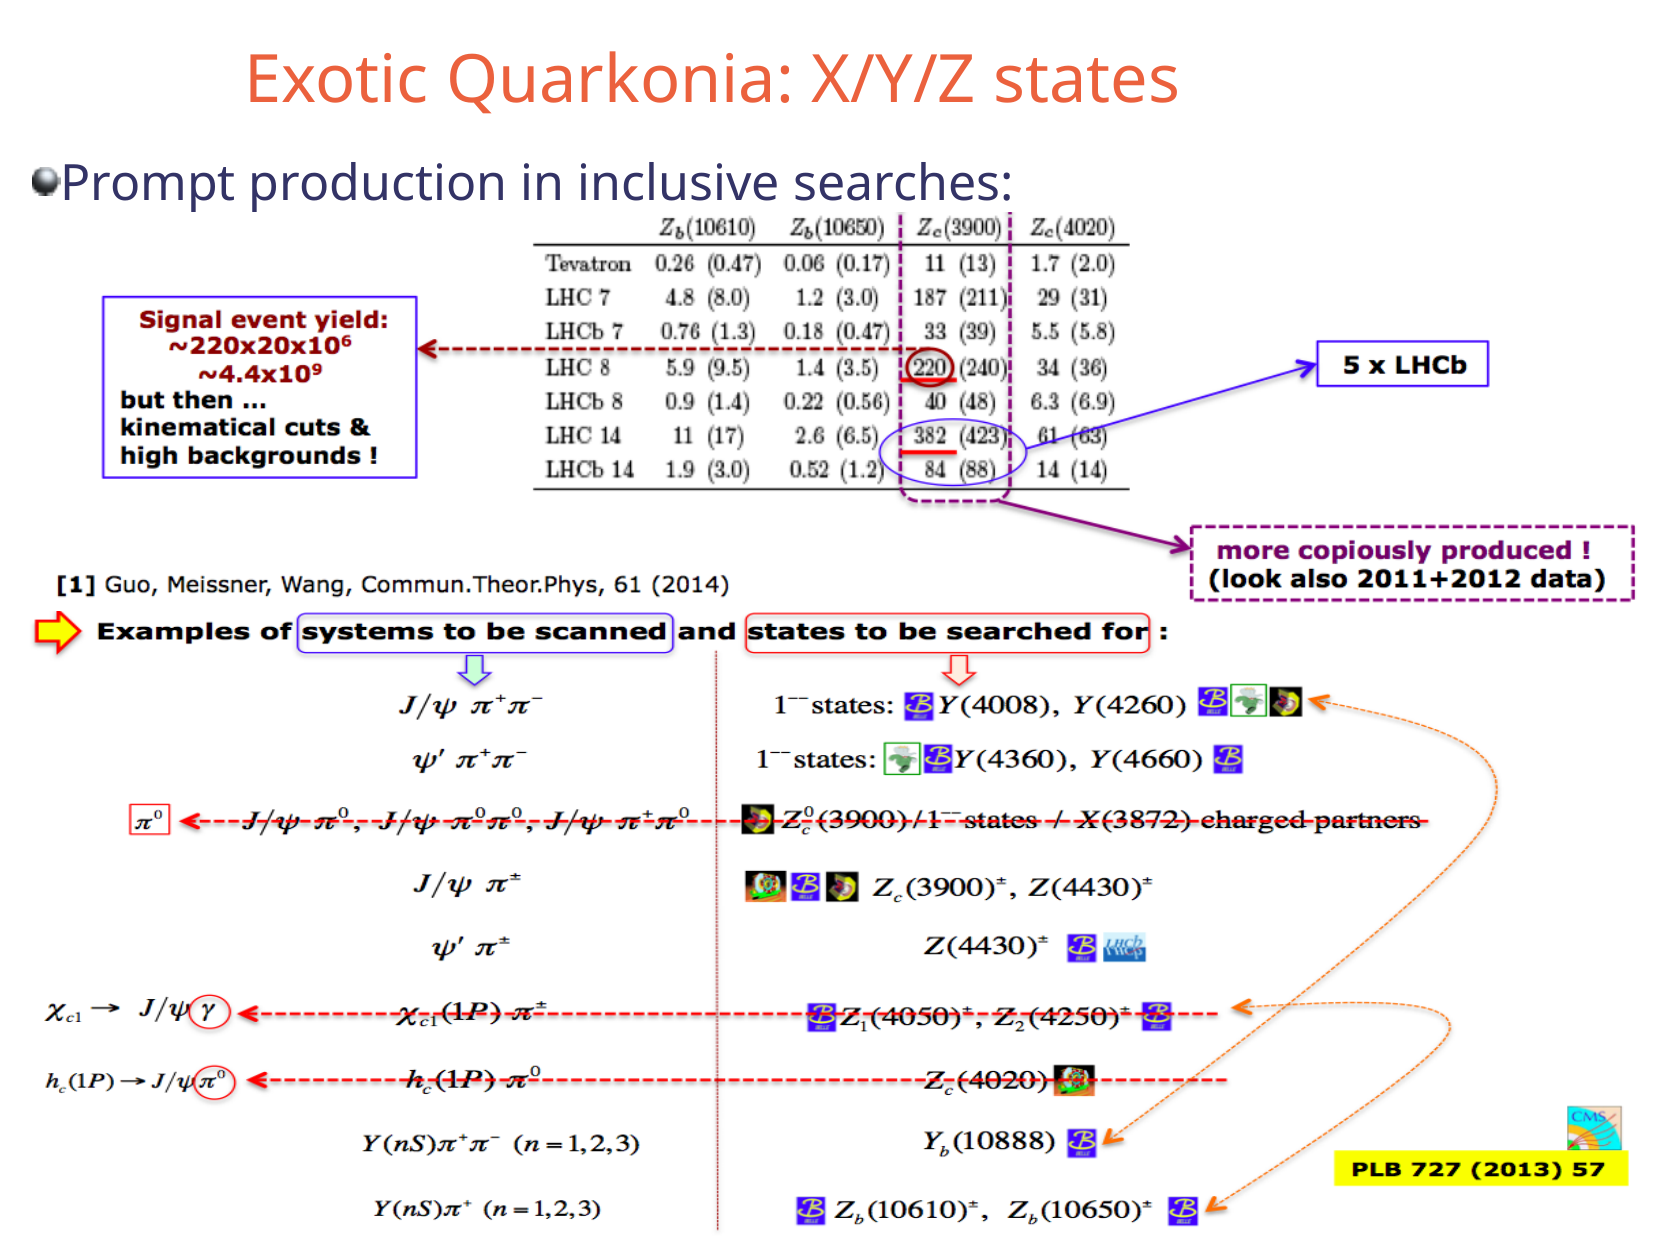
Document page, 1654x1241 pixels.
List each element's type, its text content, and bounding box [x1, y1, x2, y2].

text_box Exotic Quarkonia: X/Y/Z states [17, 23, 1654, 82]
picture [0, 212, 1652, 1241]
text_box Prompt production in inclusive searches: [17, 82, 1654, 240]
